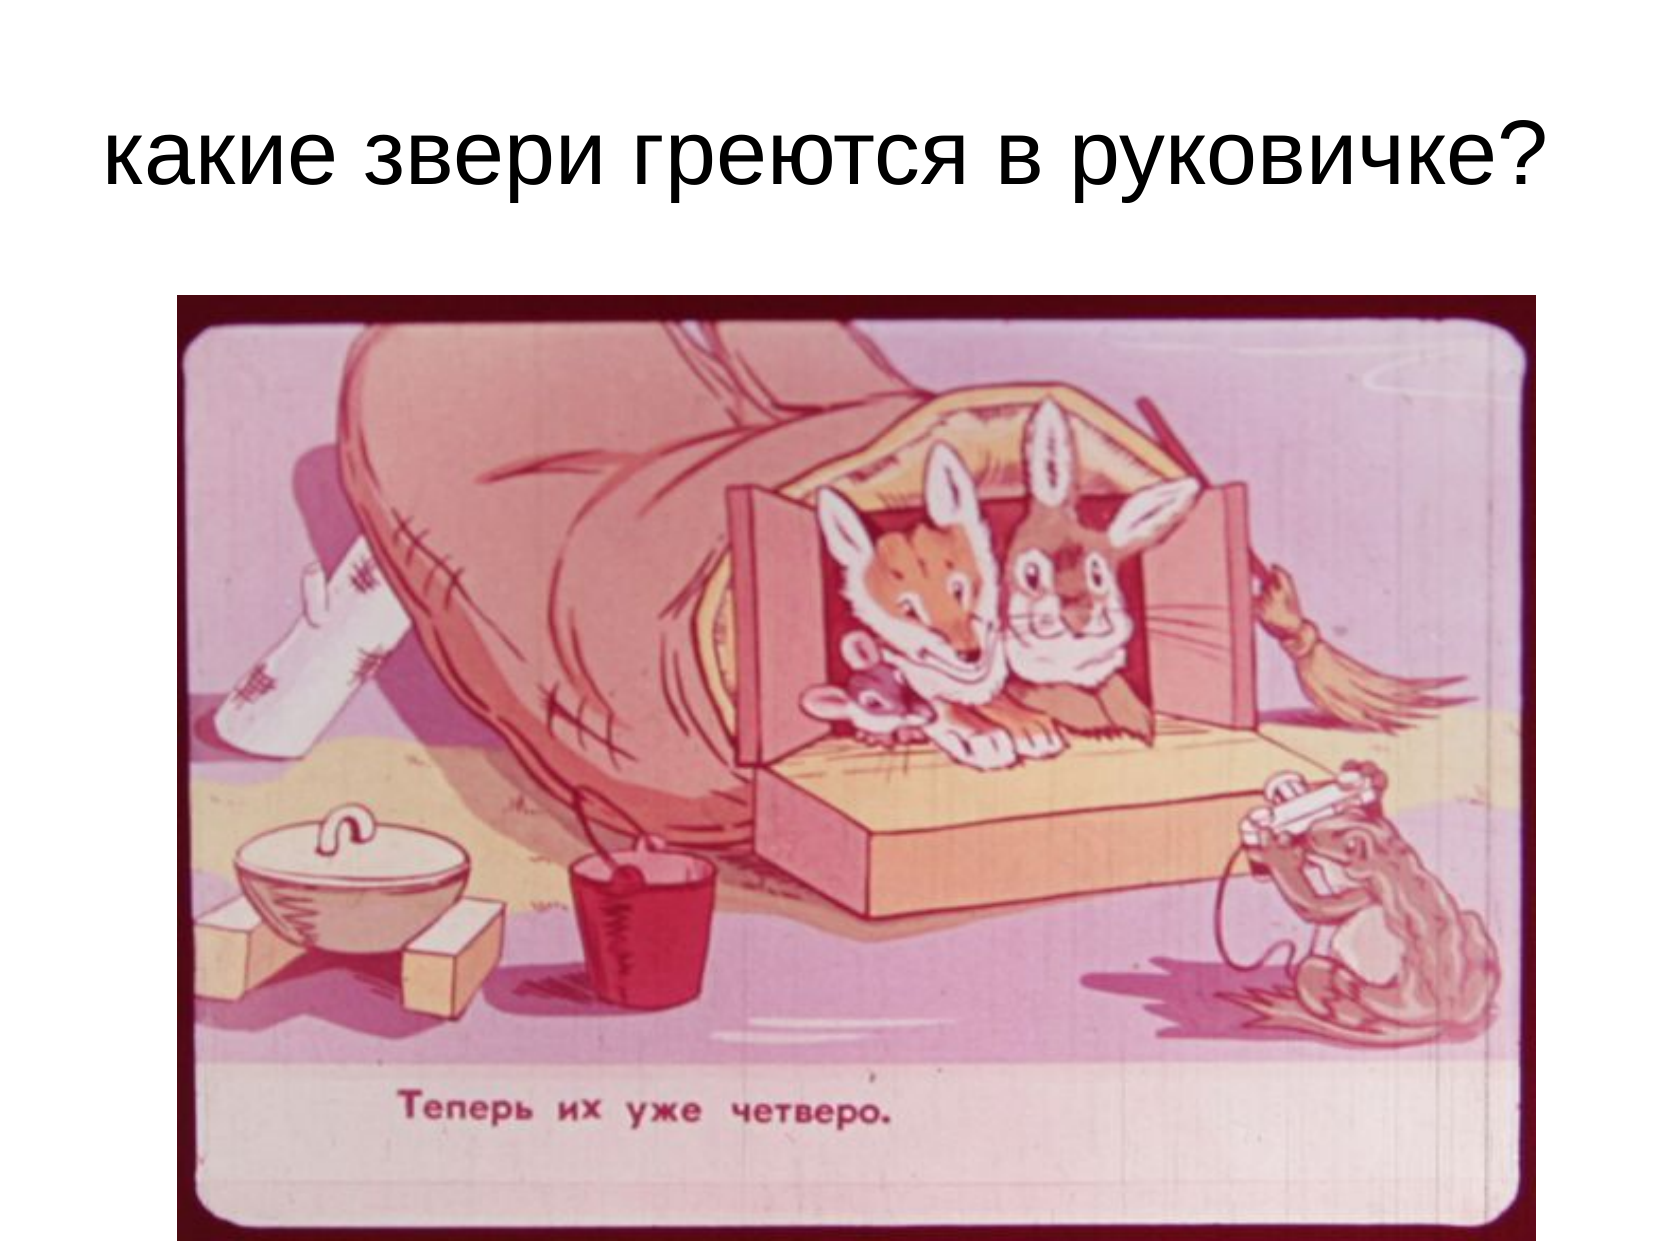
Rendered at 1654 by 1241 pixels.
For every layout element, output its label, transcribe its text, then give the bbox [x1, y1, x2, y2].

picture [177, 295, 1536, 1241]
title какие звери греются в руковичке? [82, 56, 1571, 250]
